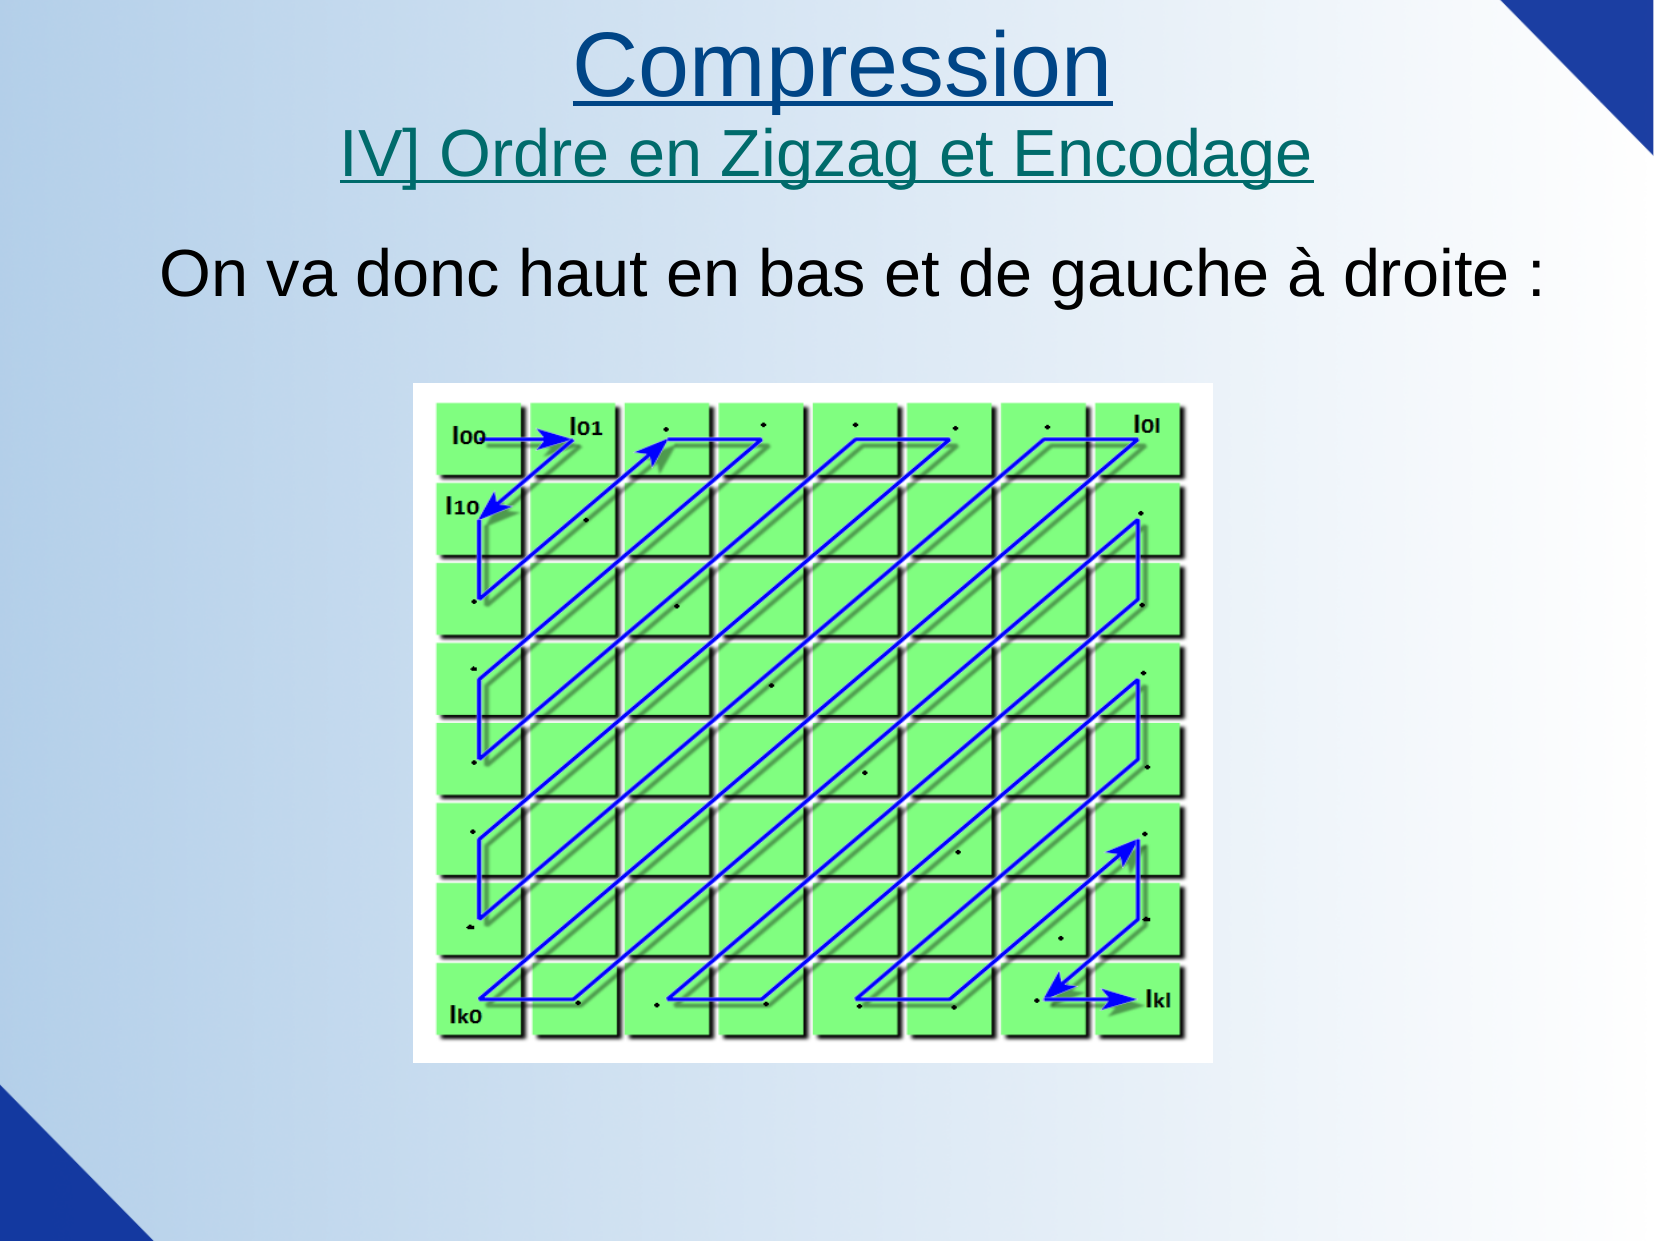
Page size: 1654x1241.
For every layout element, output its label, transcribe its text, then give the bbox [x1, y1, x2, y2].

list On va donc haut en bas et de gauche à droite : [88, 236, 1571, 1094]
title Compression IV] Ordre en Zigzag et Encodage [82, 13, 1571, 293]
picture [0, 0, 1654, 1241]
